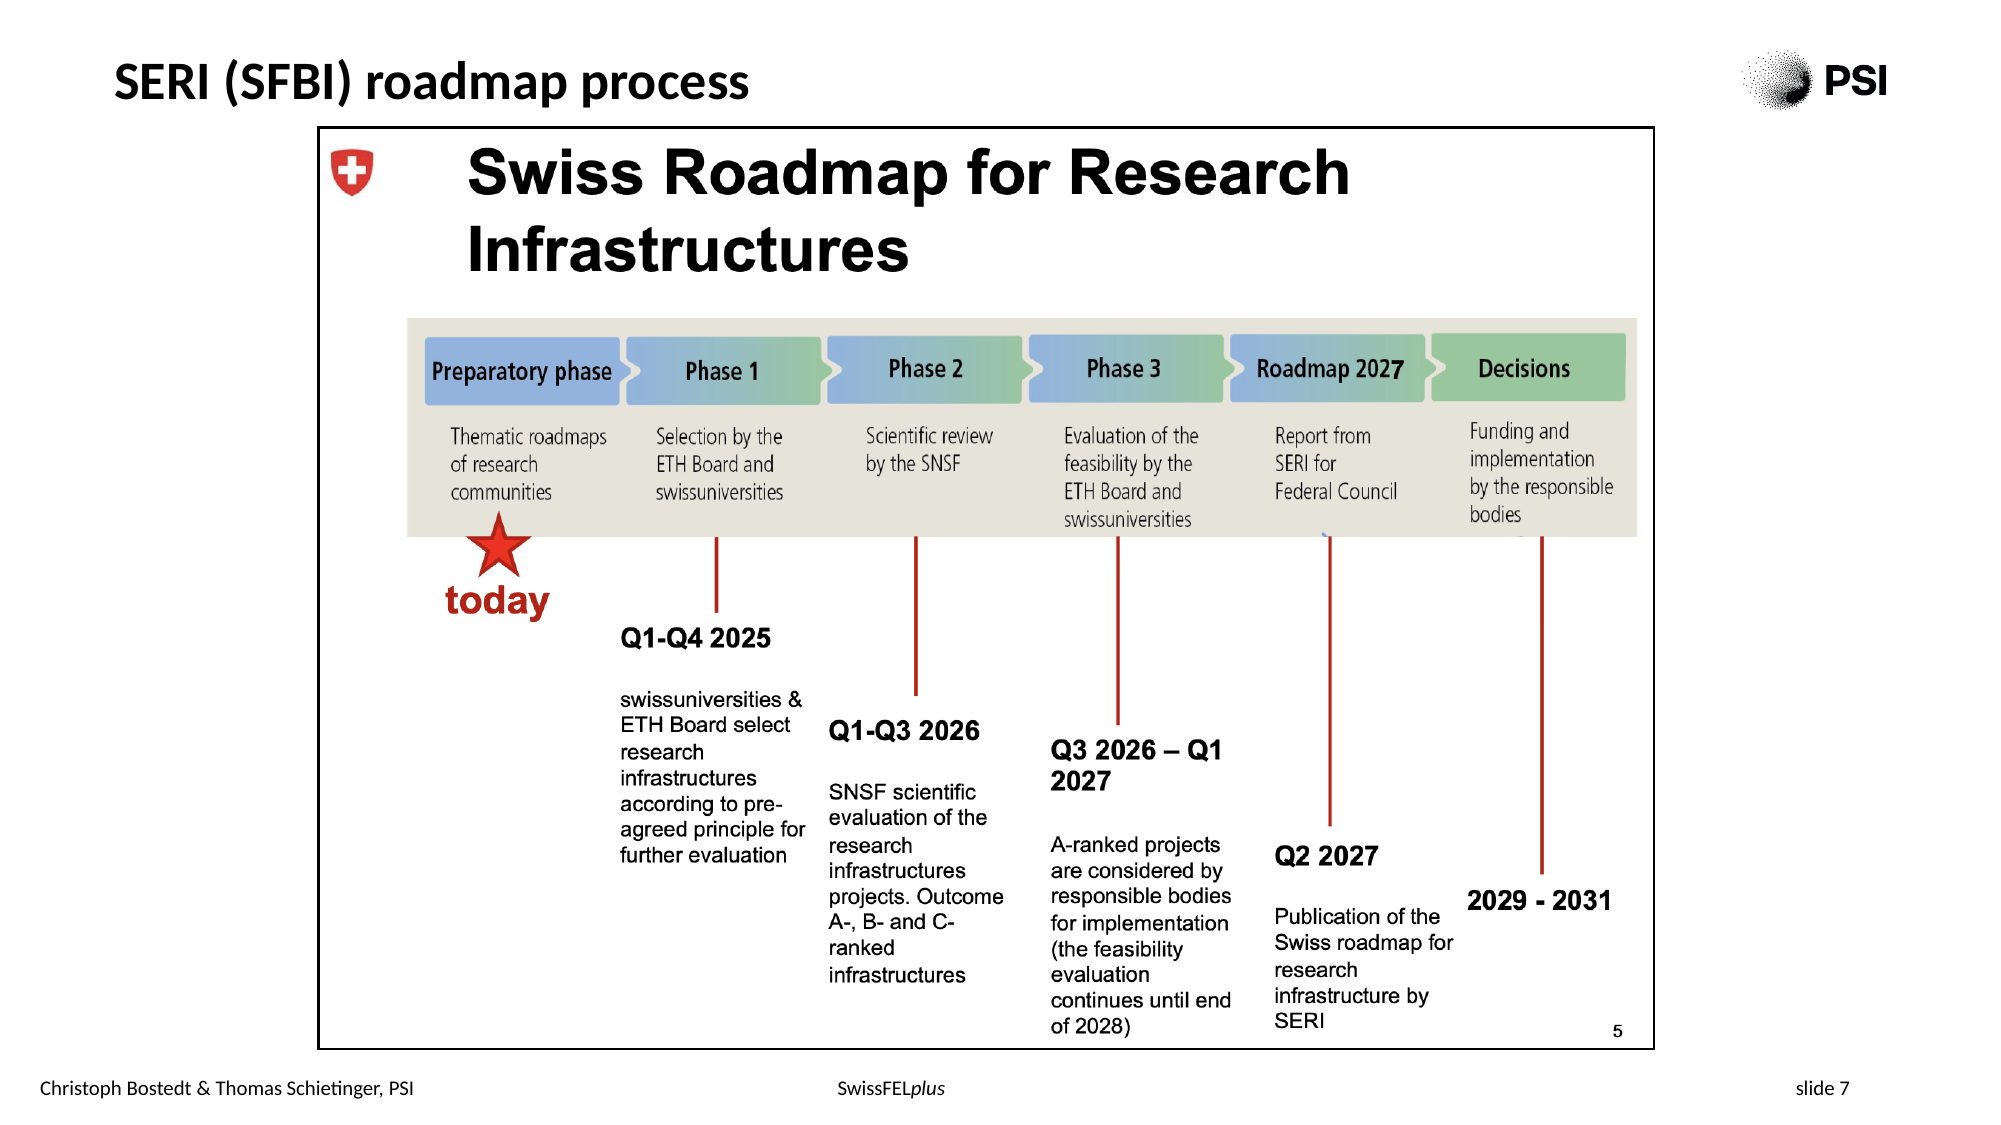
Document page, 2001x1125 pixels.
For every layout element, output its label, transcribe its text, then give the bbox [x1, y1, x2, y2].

picture [319, 128, 1654, 1048]
title SERI (SFBI) roadmap process [114, 45, 1585, 118]
